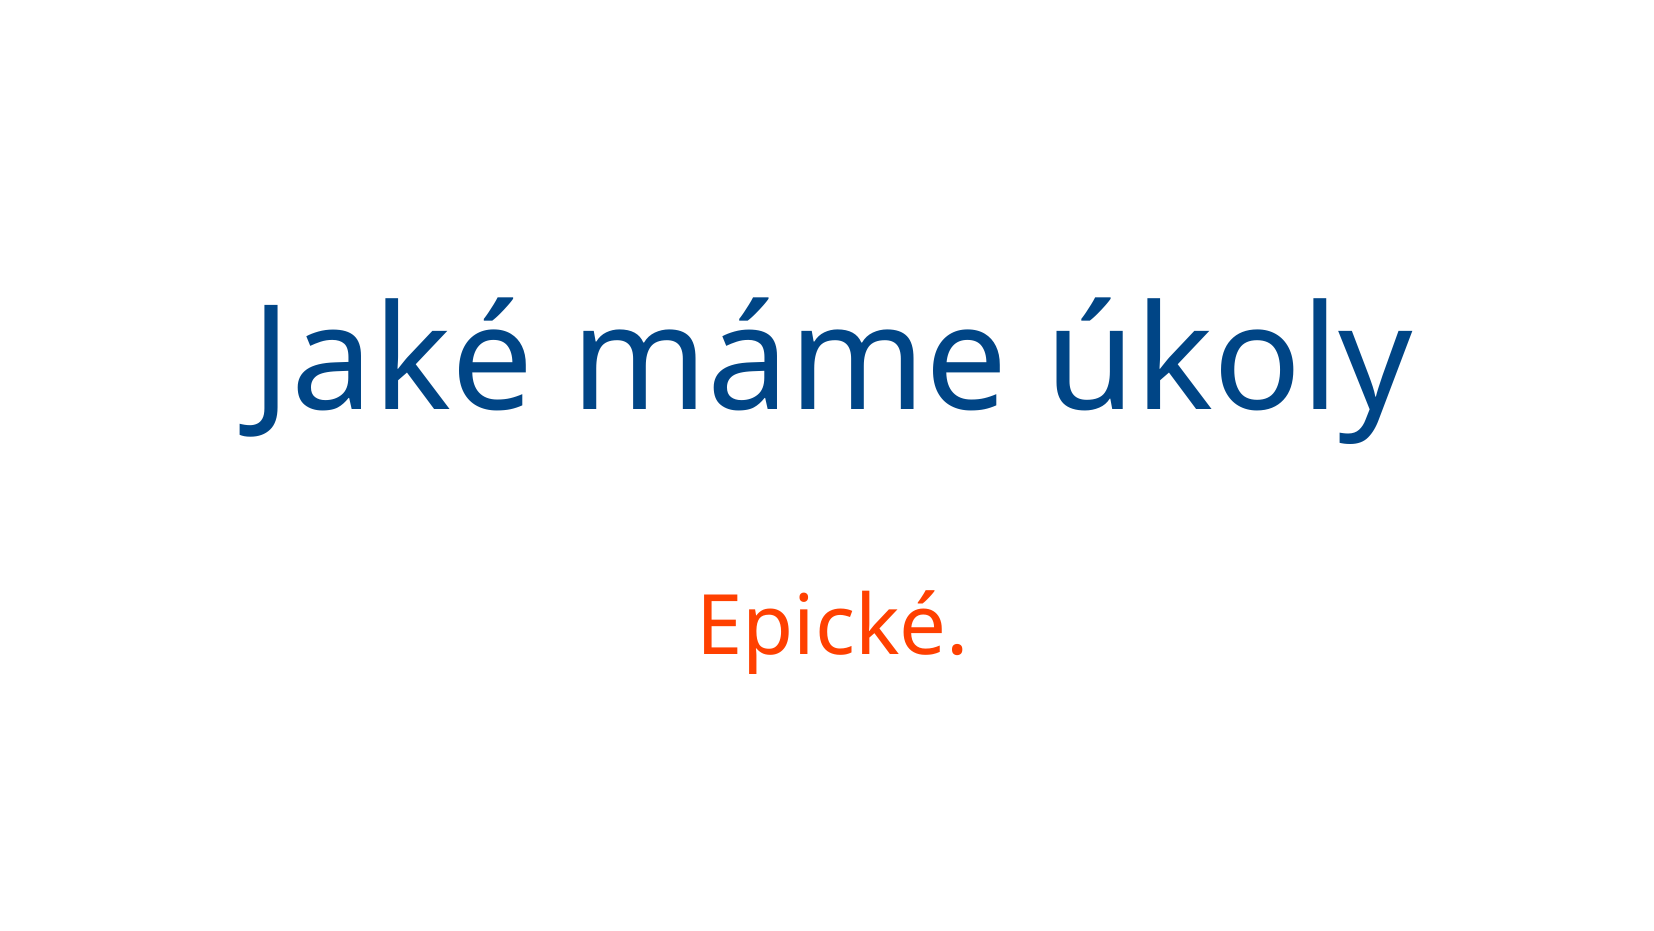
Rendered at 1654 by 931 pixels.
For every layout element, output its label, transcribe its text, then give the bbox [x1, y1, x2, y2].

subtitle Jaké máme úkoly Epické. [88, 106, 1577, 827]
